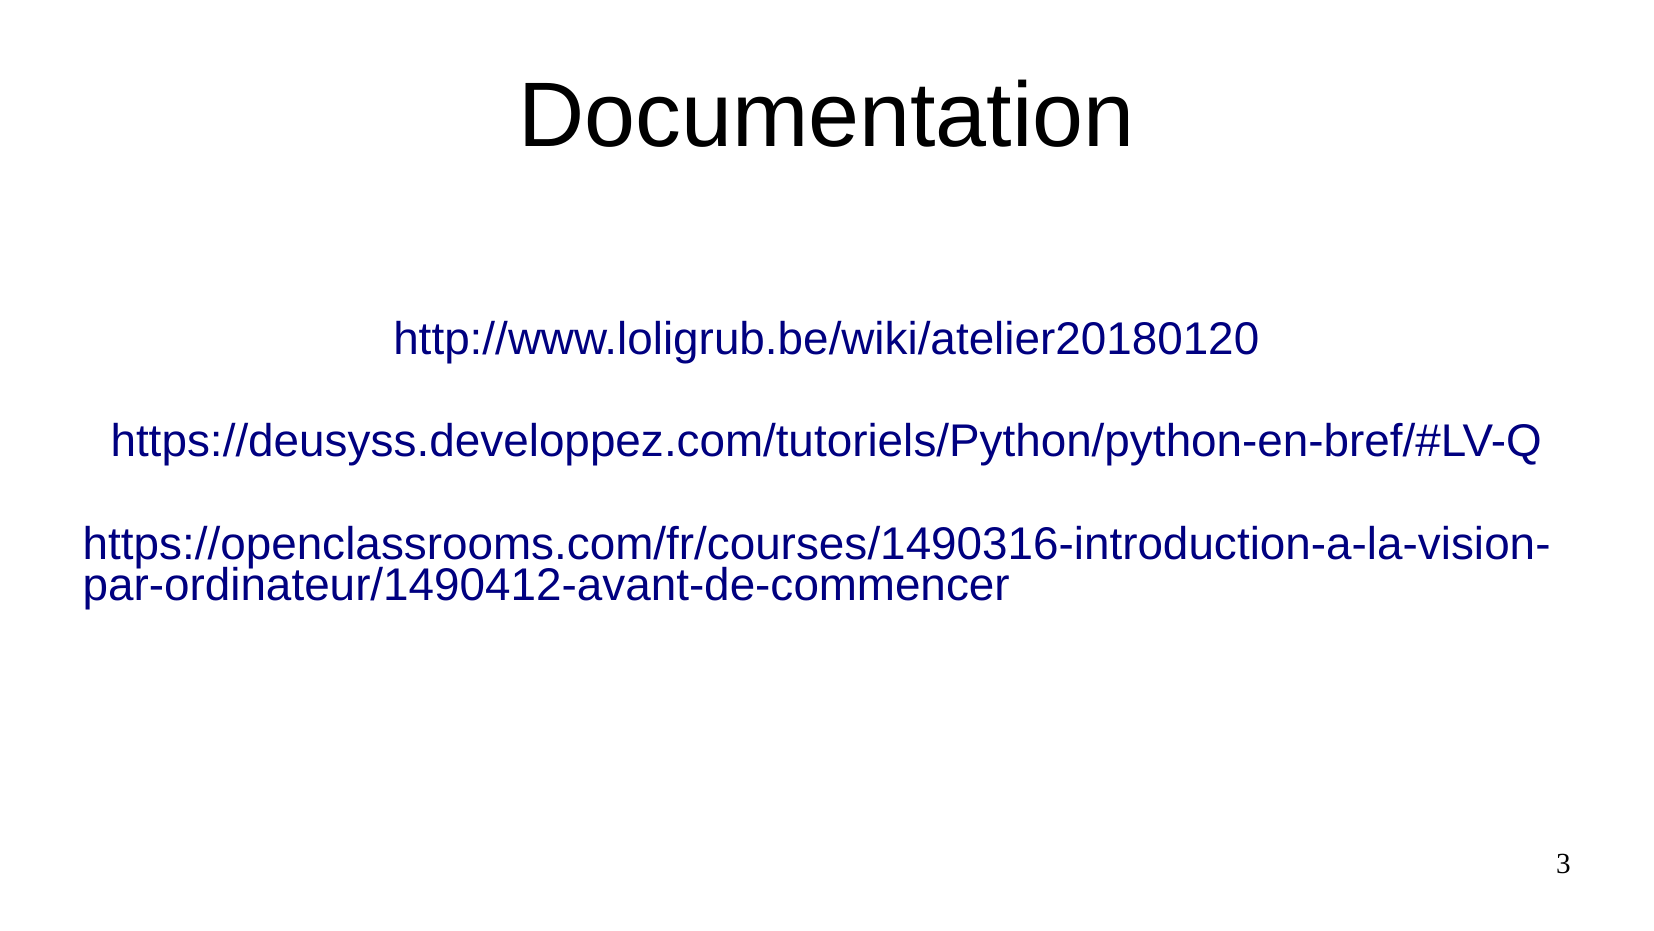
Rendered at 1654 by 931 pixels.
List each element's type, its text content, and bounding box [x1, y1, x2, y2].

title Documentation [82, 37, 1571, 193]
text_box [484, 527, 1172, 626]
subtitle http://www.loligrub.be/wiki/atelier20180120 https://deusyss.developpez.com/tutoriels/Python/python-en-bref/#LV-Q https://openclassrooms.com/fr/courses/1490316-introduction-a-la-vision-par-ordinateur/1490412-avant-de-commencer [82, 217, 1571, 758]
